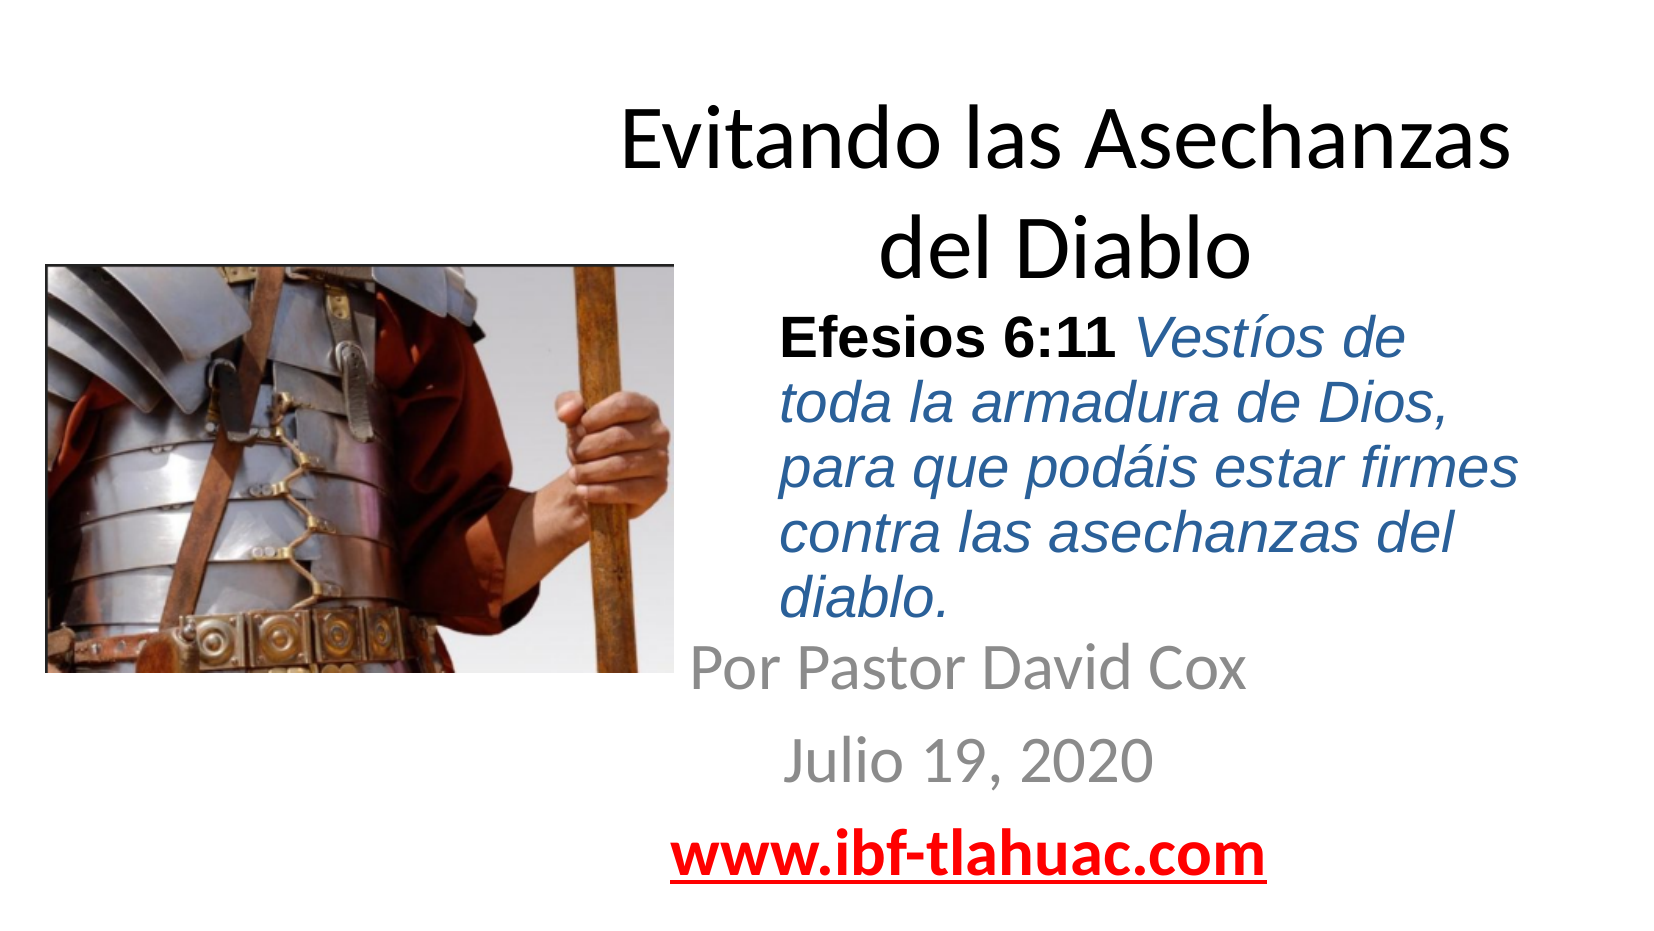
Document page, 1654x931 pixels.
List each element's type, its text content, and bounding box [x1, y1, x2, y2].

title Evitando las Asechanzas del Diablo [562, 86, 1571, 287]
picture [45, 264, 674, 673]
text_box Efesios 6:11 Vestíos de toda la armadura de Dios, para que podáis estar firmes contra las asechanzas del diablo. [765, 297, 1538, 638]
subtitle Por Pastor David Cox Julio 19, 2020 www.ibf-tlahuac.com [390, 615, 1548, 853]
